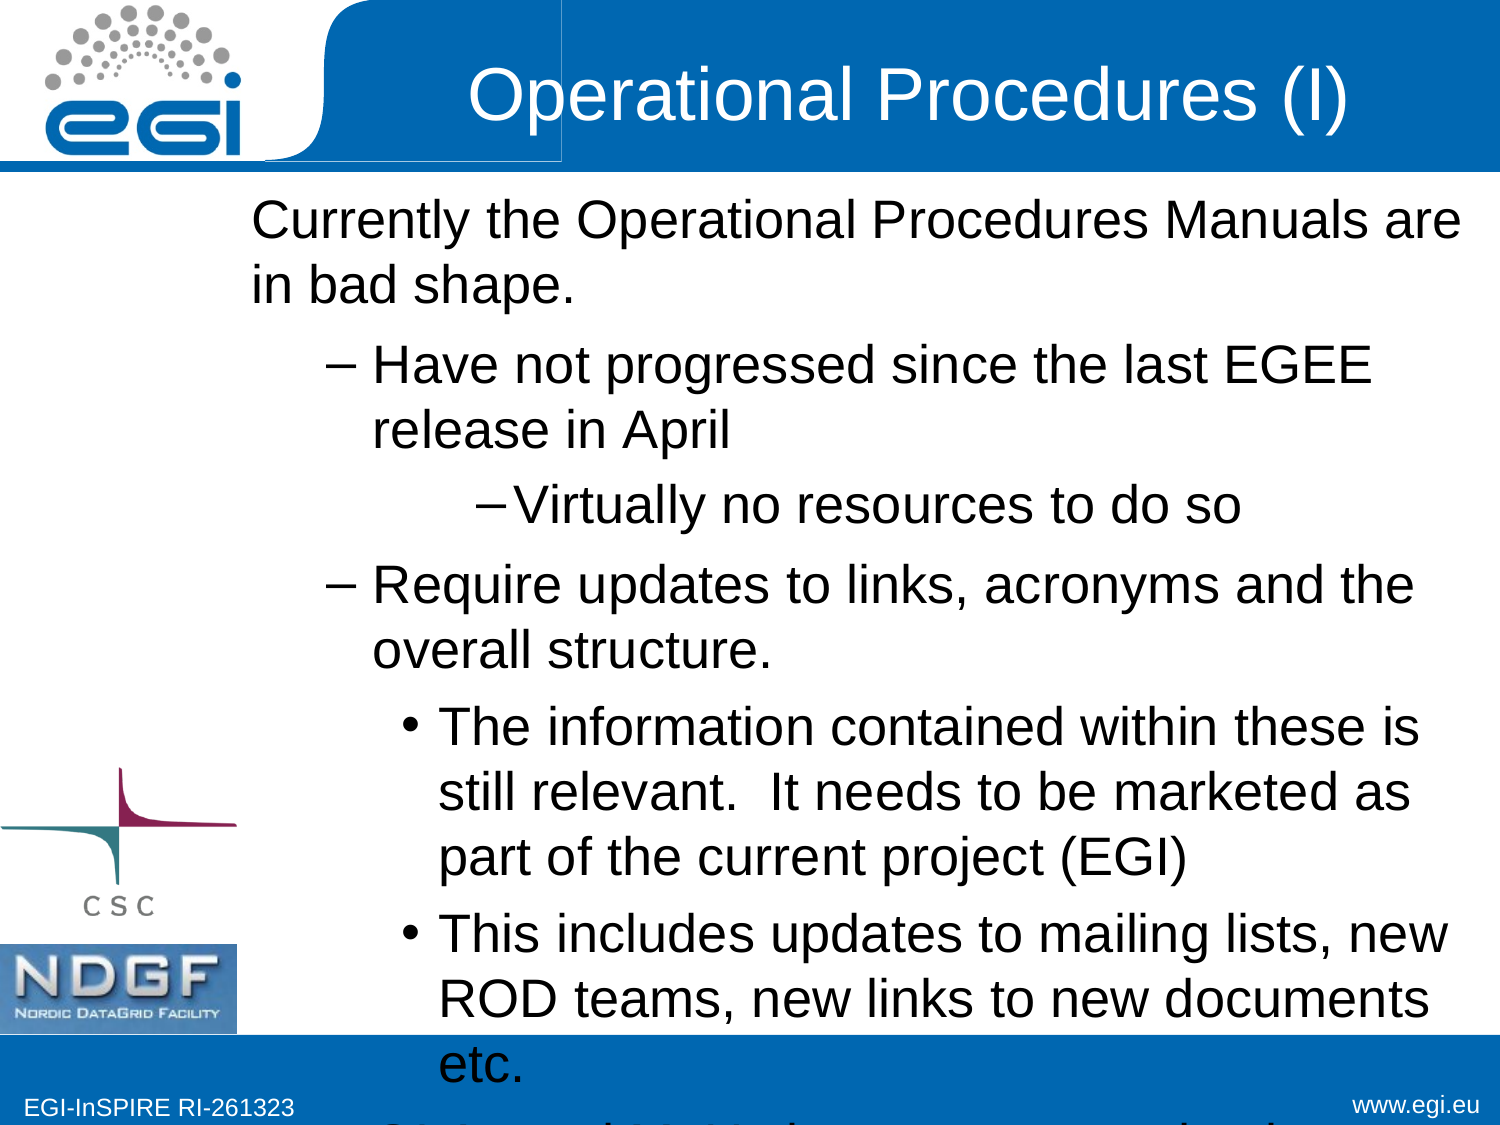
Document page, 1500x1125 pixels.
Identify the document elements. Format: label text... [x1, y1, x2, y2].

picture [0, 0, 265, 161]
list Currently the Operational Procedures Manuals are in bad shape. Have not progressed since the last EGEE release in April Virtually no resources to do so Require updates to links, acronyms and the overall structure. The information contained within these is still relevant. It needs to be marketed as part of the current project (EGI) This includes updates to mailing lists, new ROD teams, new links to new documents etc. OLAs and MoUs in progress need to be considered! [236, 177, 1500, 1125]
title Operational Procedures (I) [348, 0, 1471, 177]
picture [0, 944, 236, 1034]
picture [0, 767, 236, 916]
